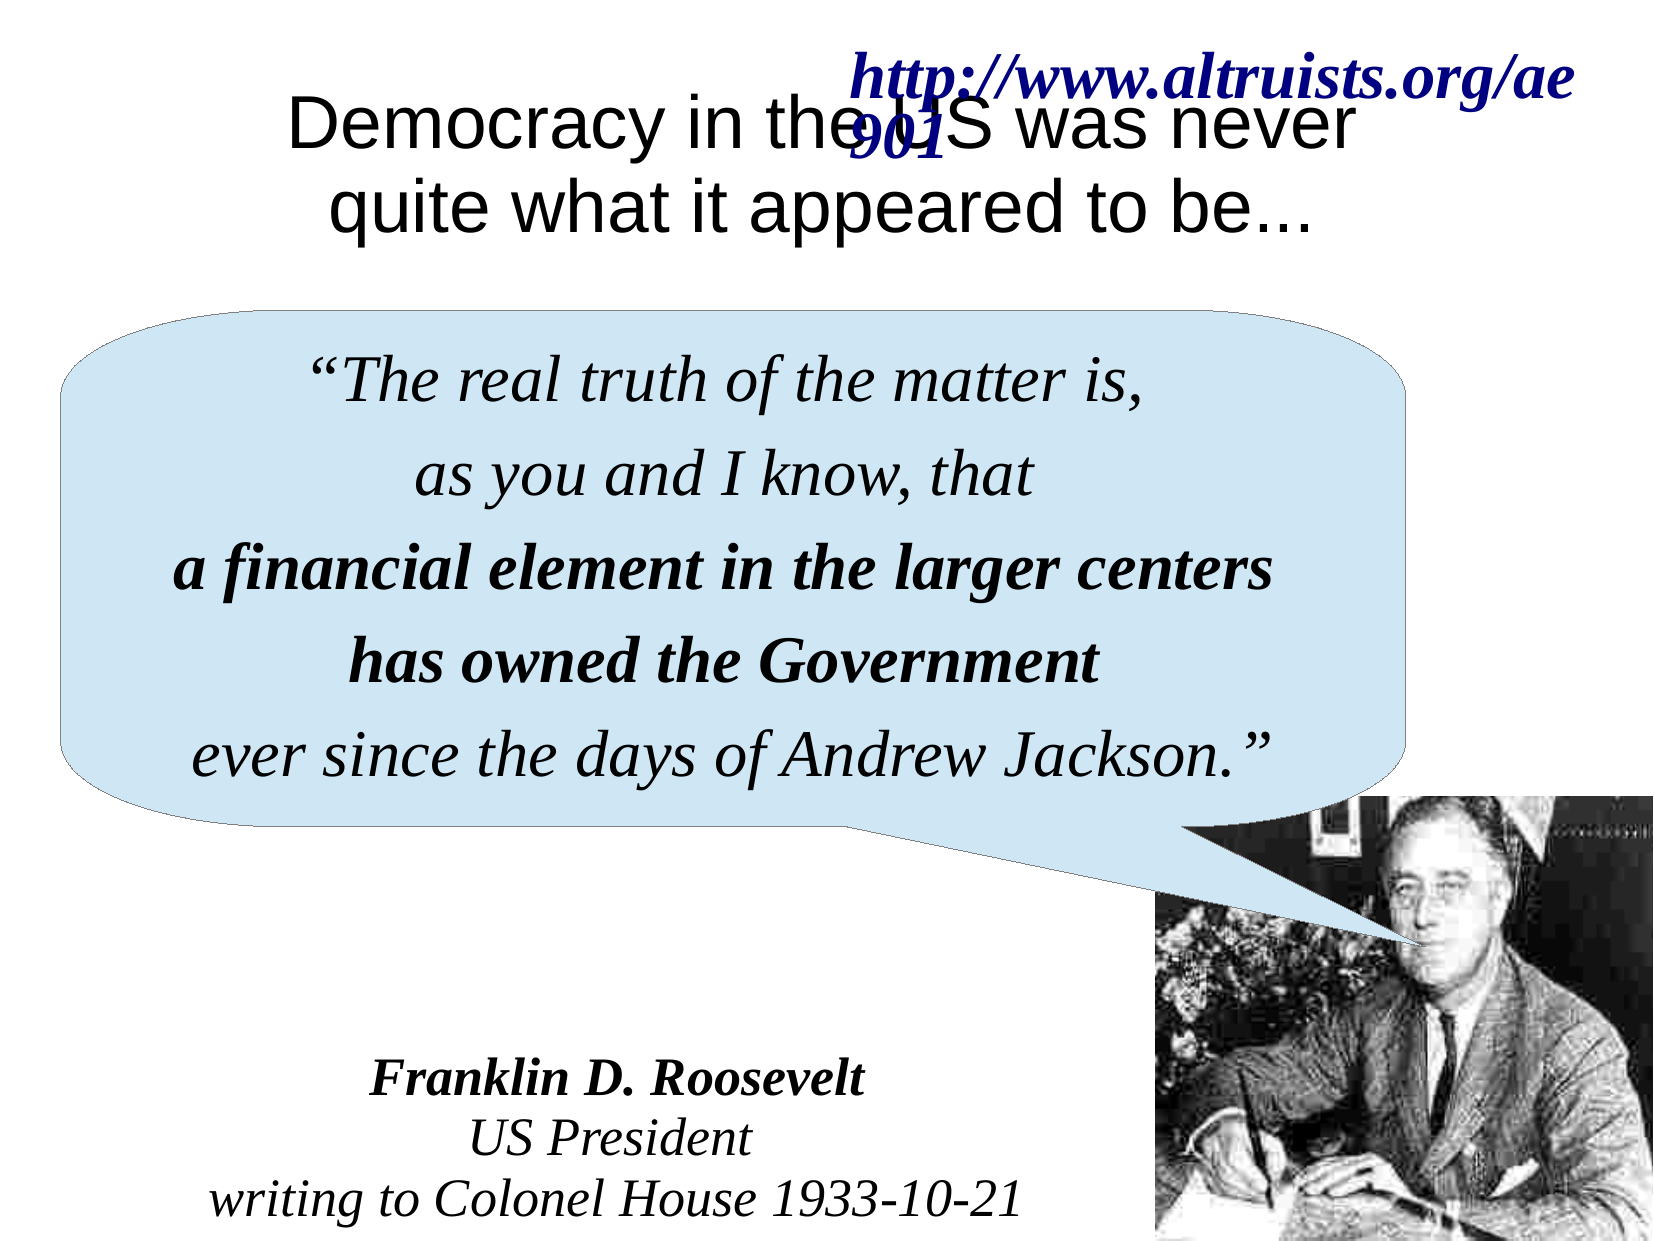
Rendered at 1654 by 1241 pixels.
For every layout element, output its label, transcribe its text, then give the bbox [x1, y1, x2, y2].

title Democracy in the US was never quite what it appeared to be... [17, 61, 1648, 269]
text_box Franklin D. Roosevelt US President writing to Colonel House 1933-10-21 [15, 1039, 1155, 1170]
text_box http://www.altruists.org/ae901 [834, 32, 1626, 89]
text_box “The real truth of the matter is, as you and I know, that a financial element in the larger centers has owned the Government ever since the days of Andrew Jackson.” [60, 310, 1426, 947]
picture [1155, 796, 1653, 1241]
